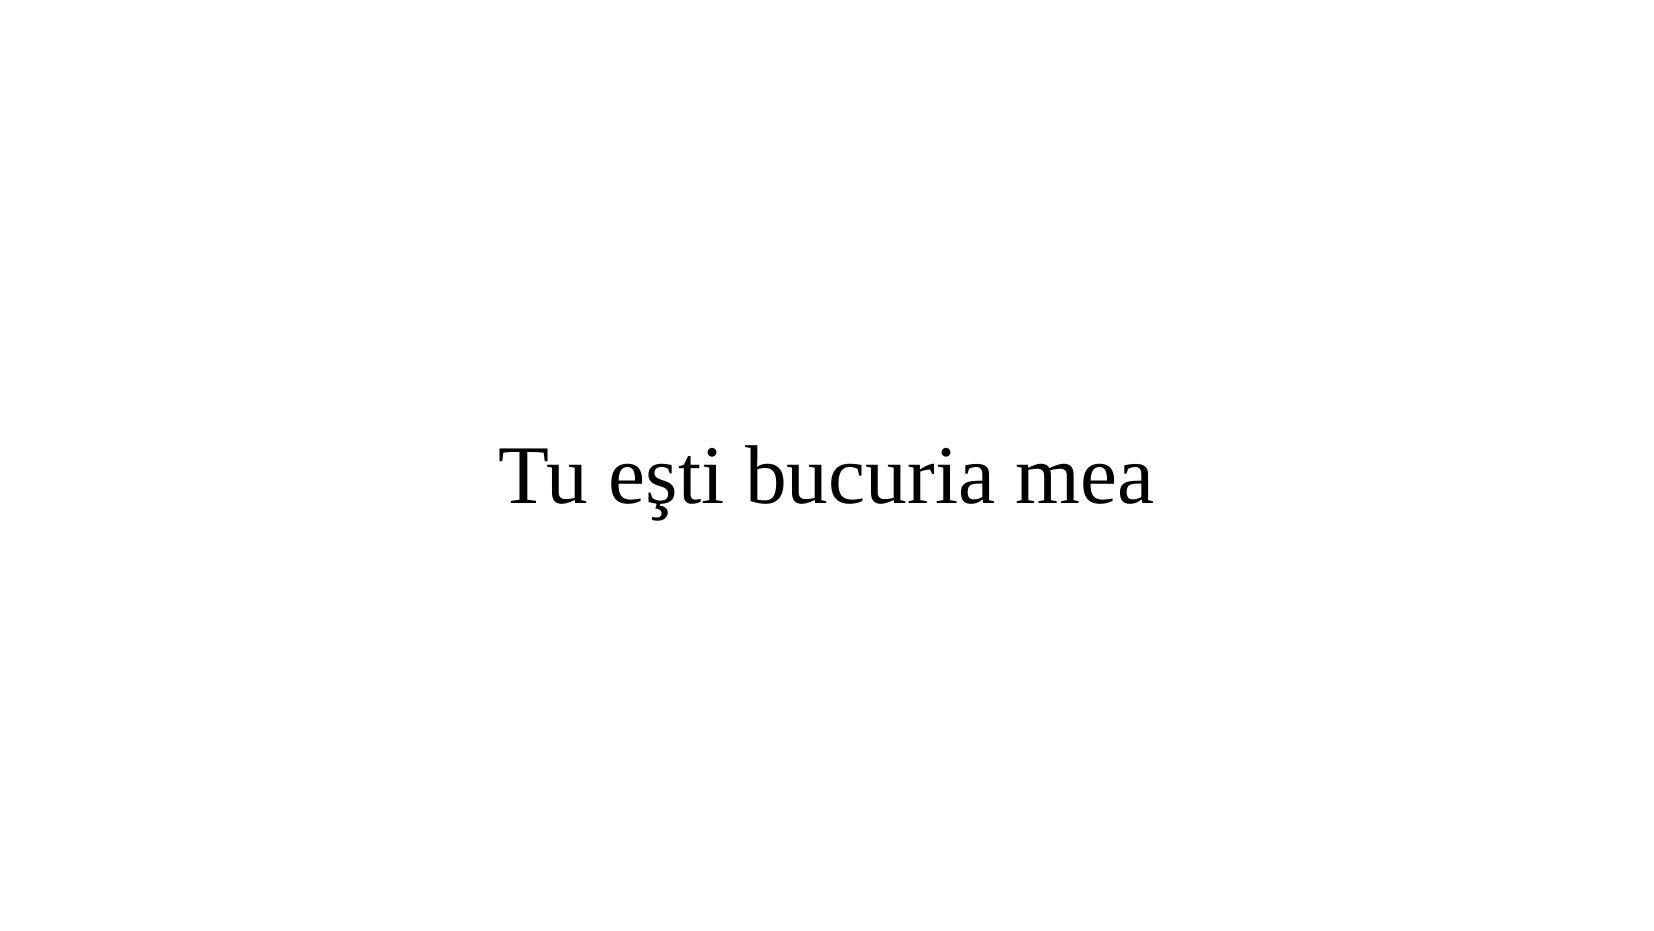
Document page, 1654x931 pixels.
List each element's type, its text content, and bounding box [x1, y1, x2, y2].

title Tu eşti bucuria mea [165, 420, 1489, 521]
